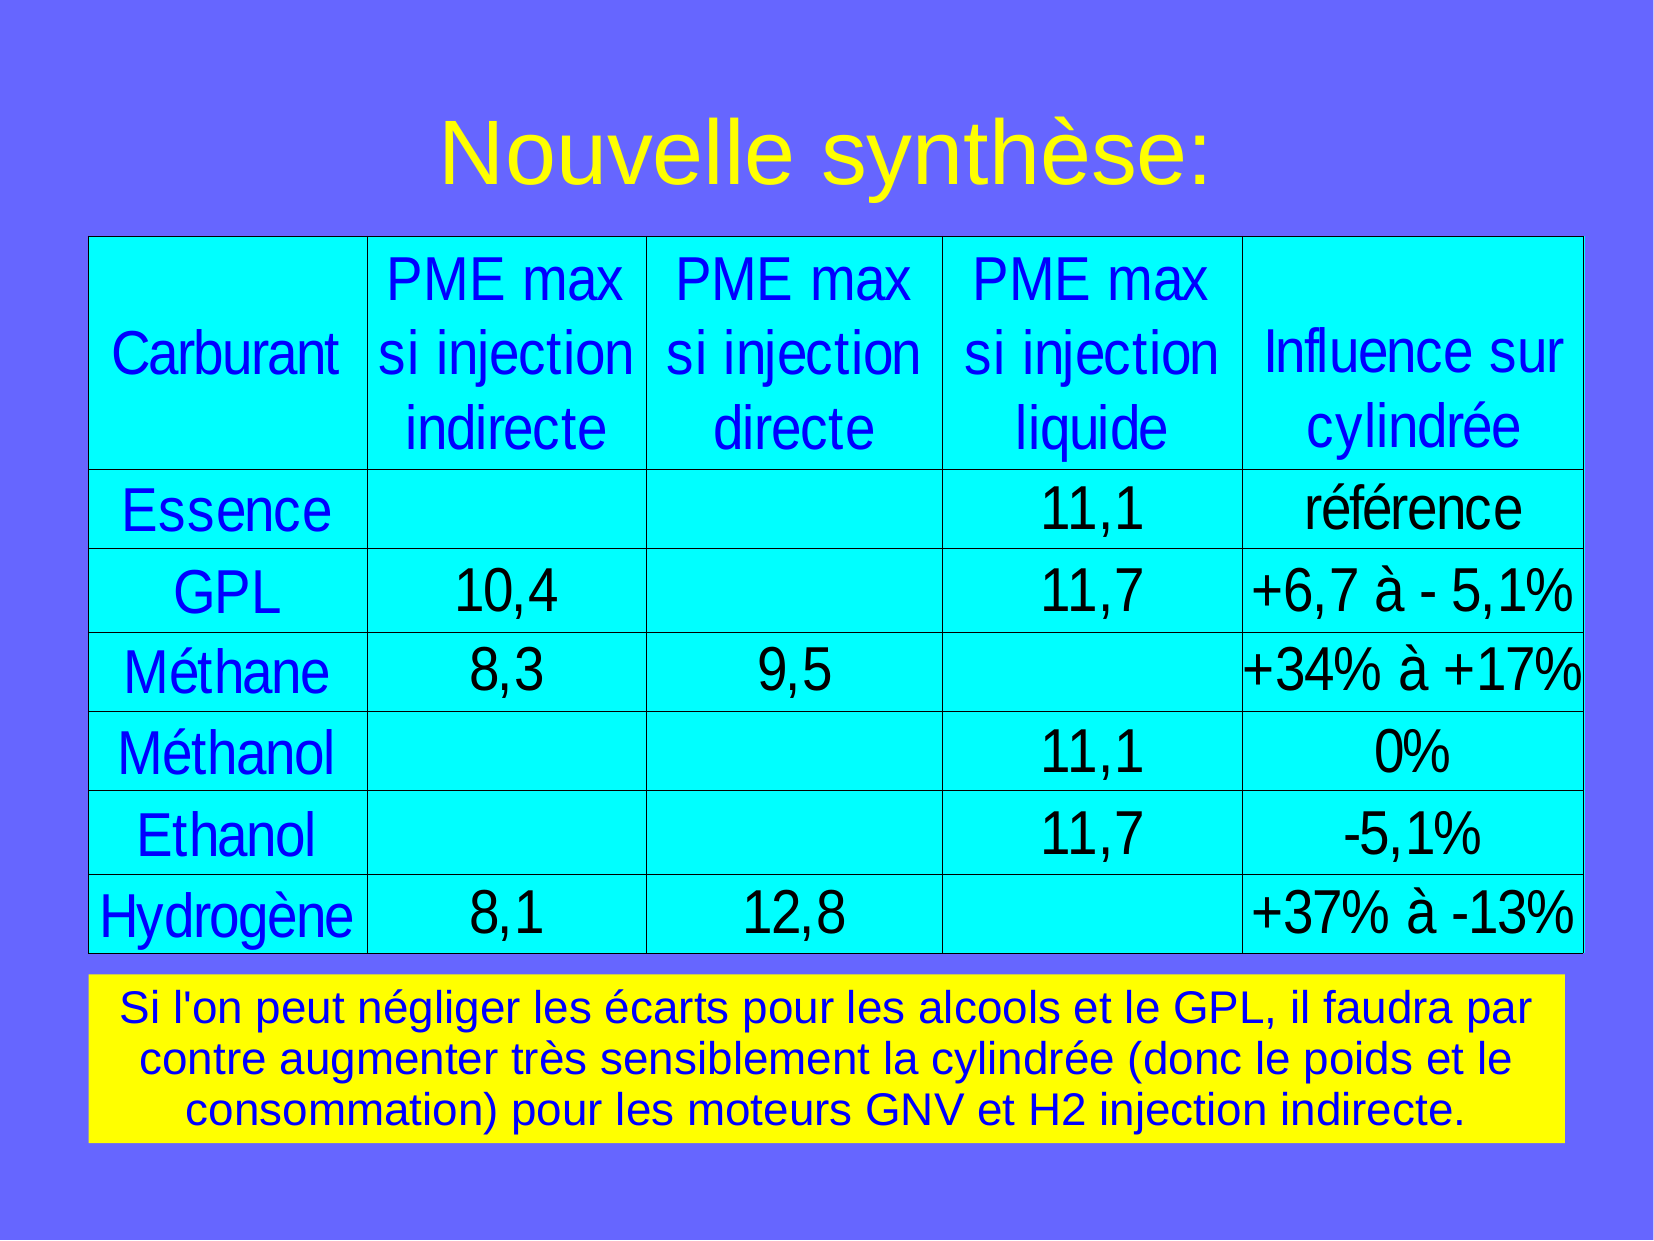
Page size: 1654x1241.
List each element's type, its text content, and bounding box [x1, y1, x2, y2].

title Nouvelle synthèse: [82, 56, 1571, 250]
chart [87, 235, 1591, 960]
text_box Si l'on peut négliger les écarts pour les alcools et le GPL, il faudra par contre augmenter très sensiblement la cylindrée (donc le poids et le consommation) pour les moteurs GNV et H2 injection indirecte. [88, 974, 1565, 1143]
